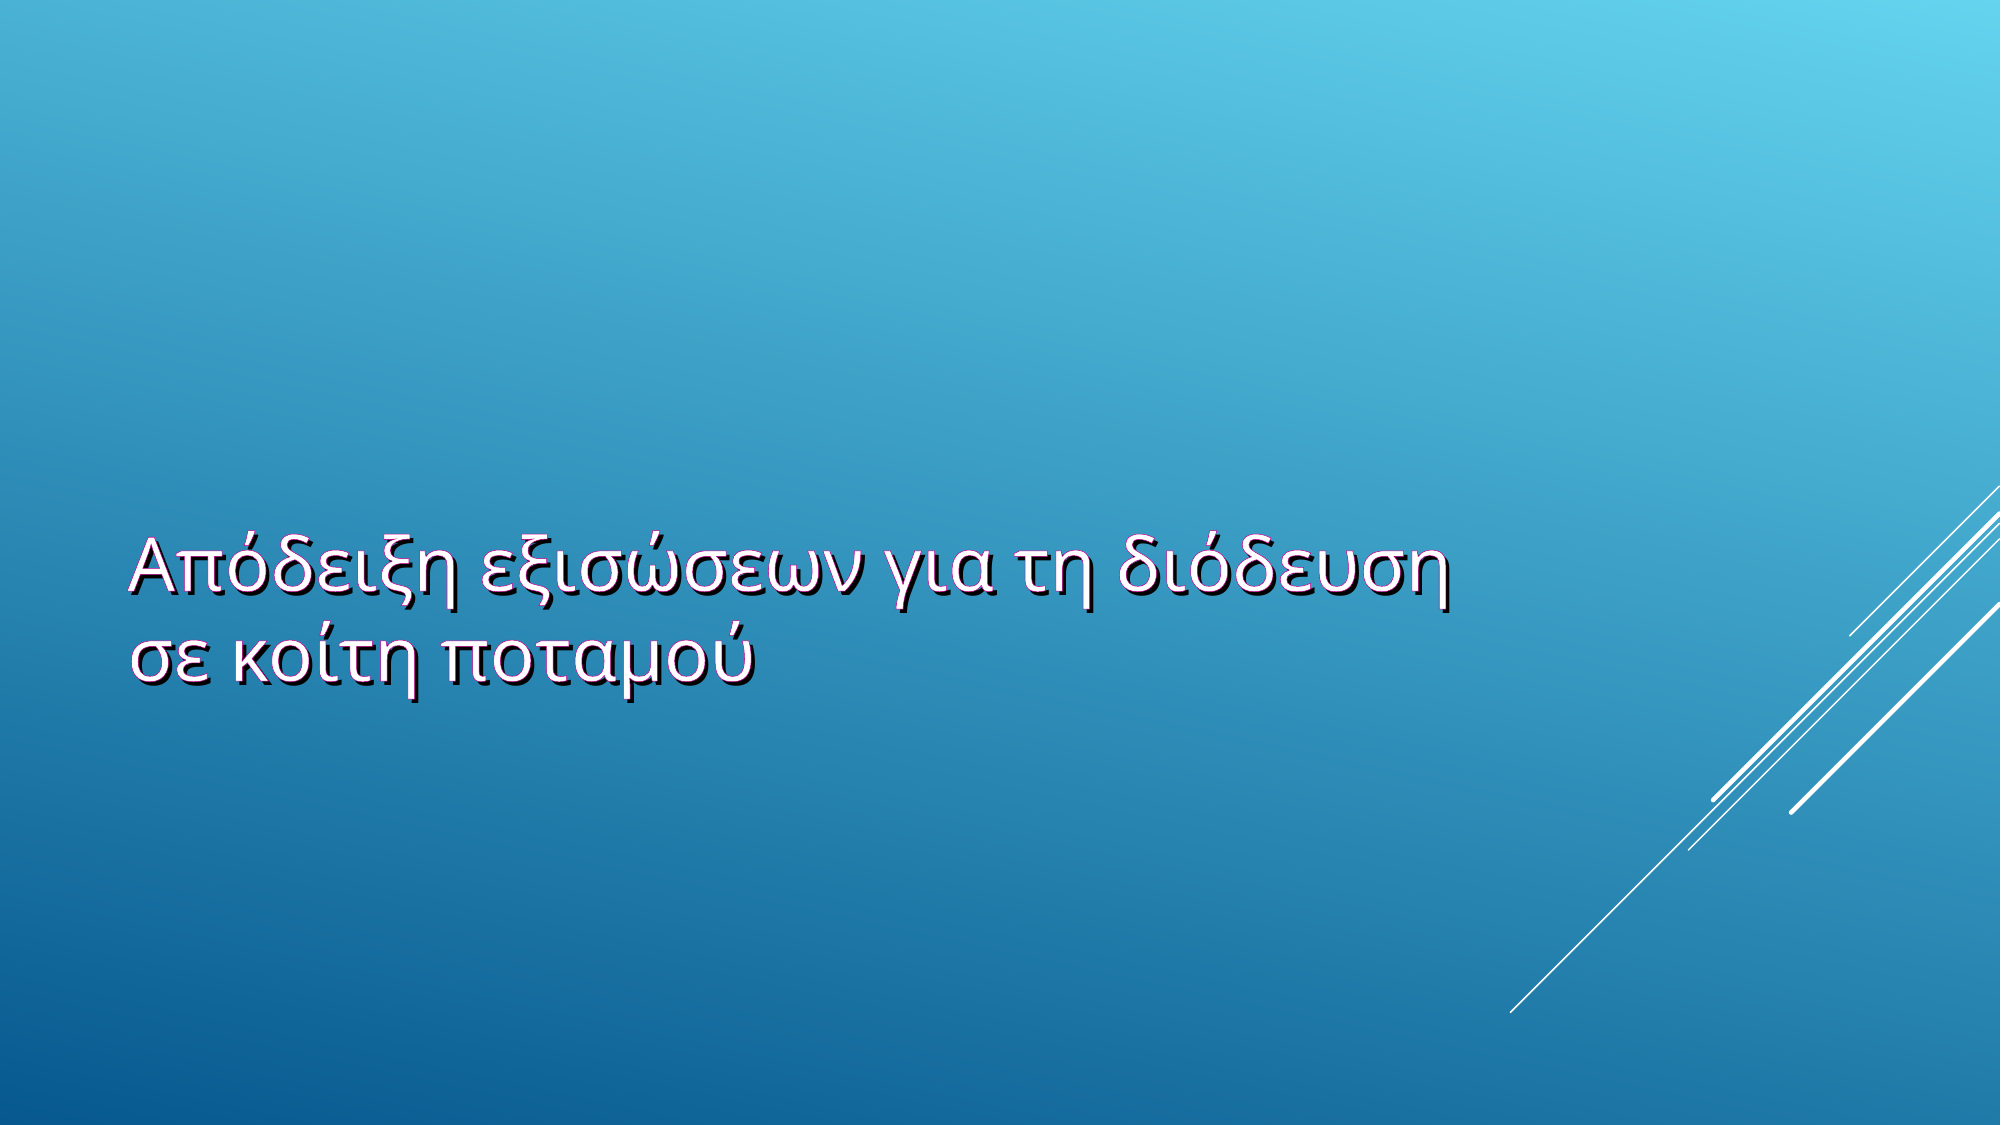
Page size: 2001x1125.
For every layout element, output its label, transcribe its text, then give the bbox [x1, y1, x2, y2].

title Απόδειξη εξισώσεων για τη διόδευση σε κοίτη ποταμού [112, 329, 1513, 704]
